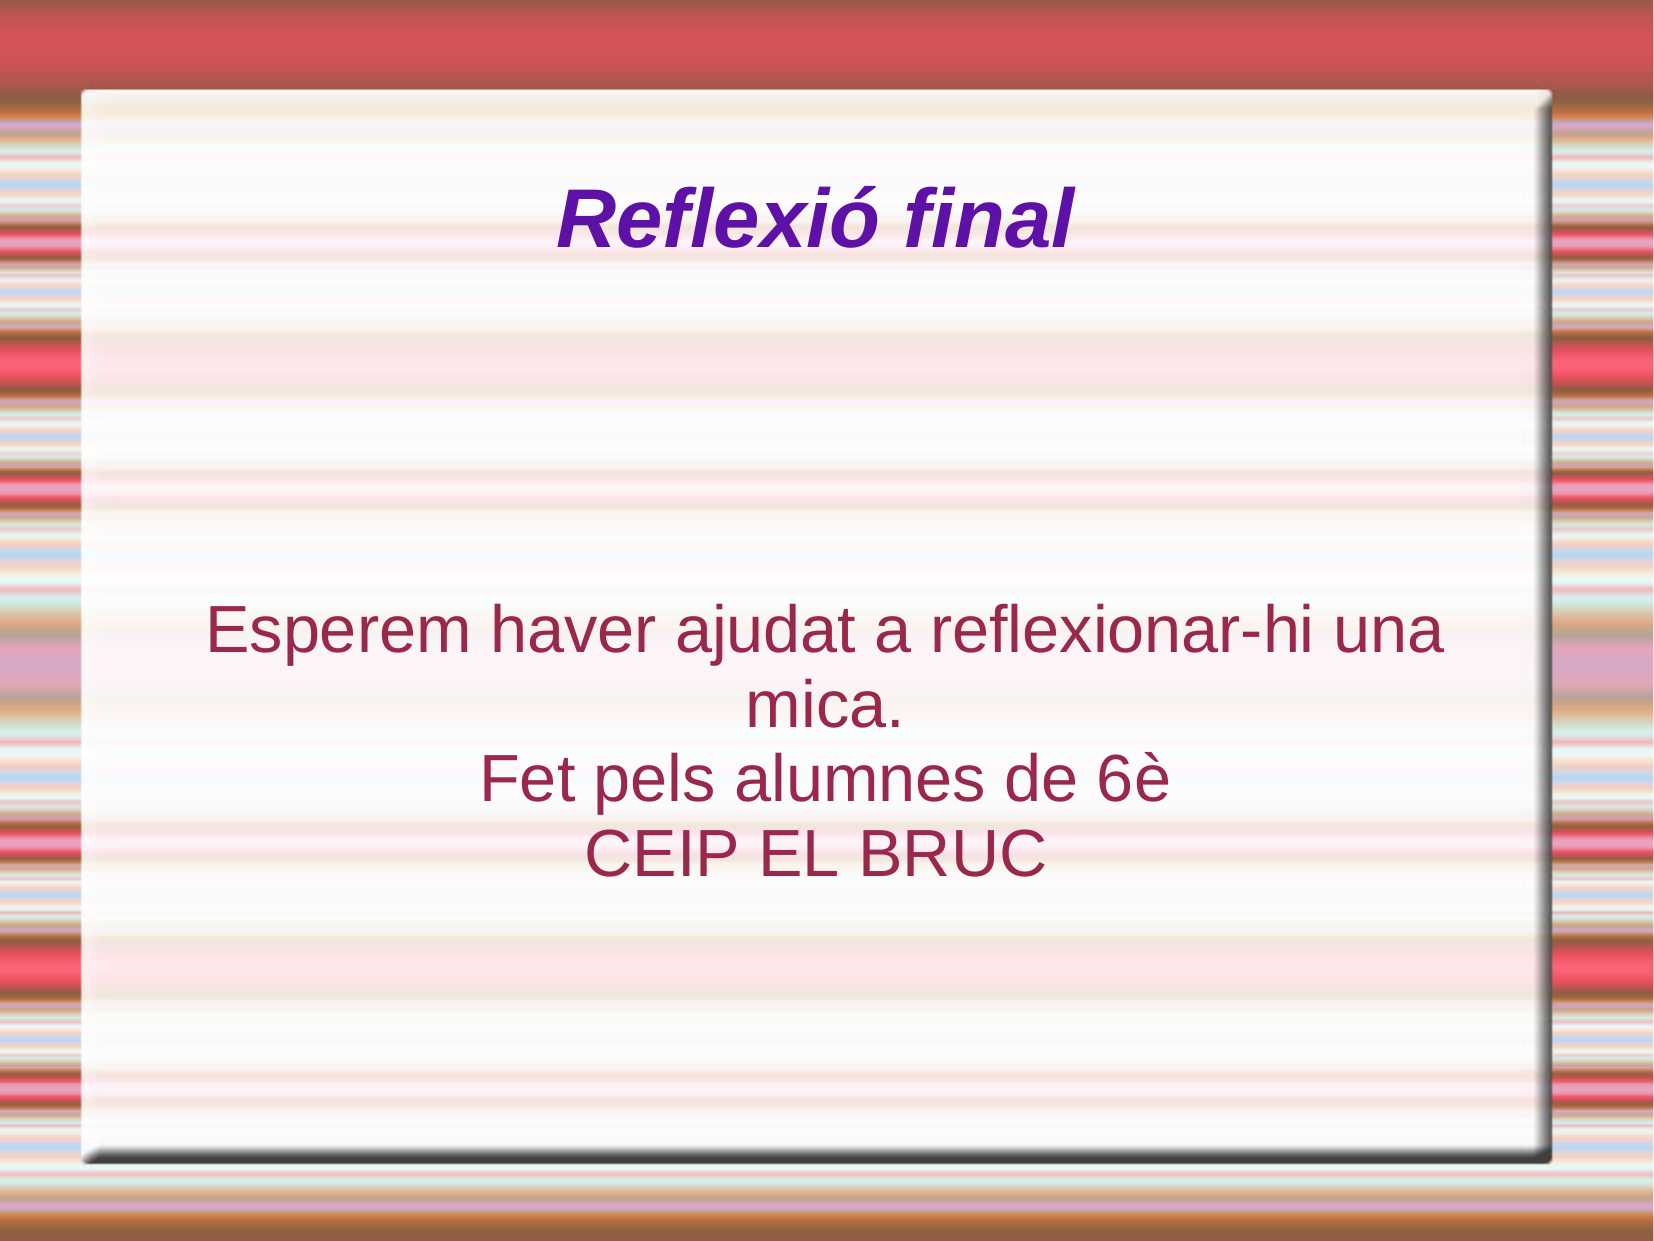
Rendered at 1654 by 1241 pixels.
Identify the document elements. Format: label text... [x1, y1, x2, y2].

picture [0, 0, 1654, 1241]
subtitle Esperem haver ajudat a reflexionar-hi una mica. Fet pels alumnes de 6è CEIP EL BRUC [134, 350, 1516, 1133]
title Reflexió final [121, 114, 1534, 322]
